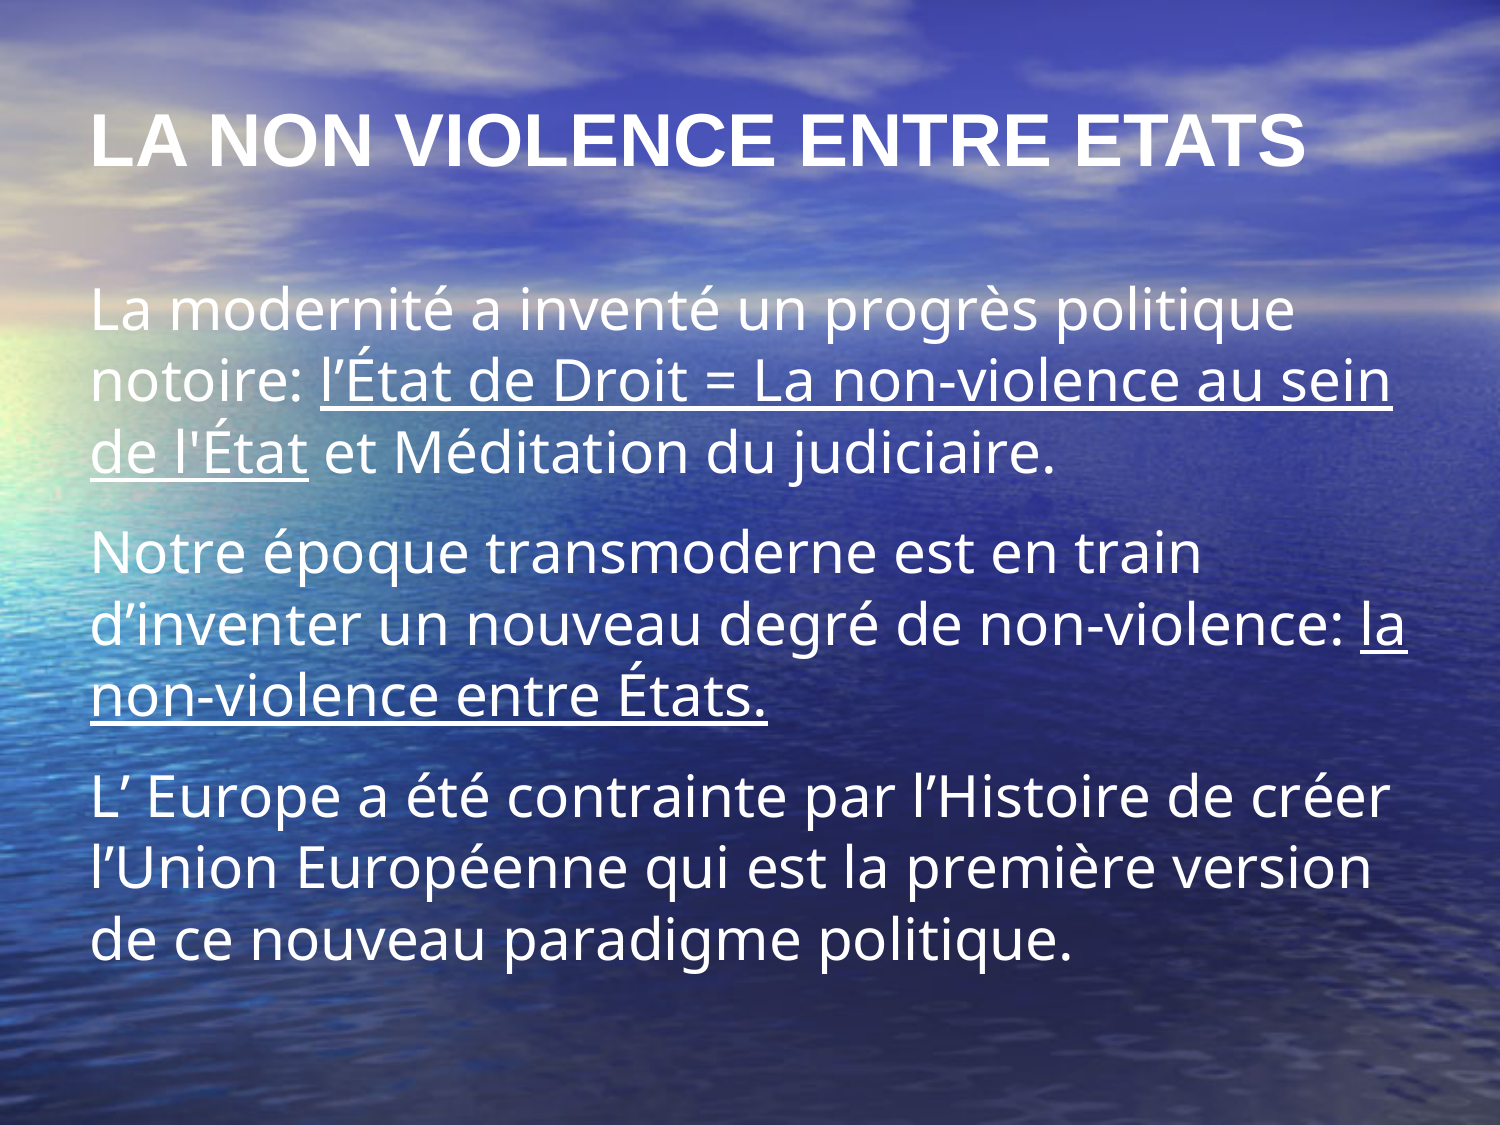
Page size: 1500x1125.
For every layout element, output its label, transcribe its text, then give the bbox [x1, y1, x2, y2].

title LA NON VIOLENCE ENTRE ETATS [75, 44, 1425, 233]
picture [0, 0, 1500, 1125]
text_box La modernité a inventé un progrès politique notoire: l’État de Droit = La non-violence au sein de l'État et Méditation du judiciaire. Notre époque transmoderne est en train d’inventer un nouveau degré de non-violence: la non-violence entre États. L’ Europe a été contrainte par l’Histoire de créer l’Union Européenne qui est la première version de ce nouveau paradigme politique. [75, 263, 1425, 1006]
